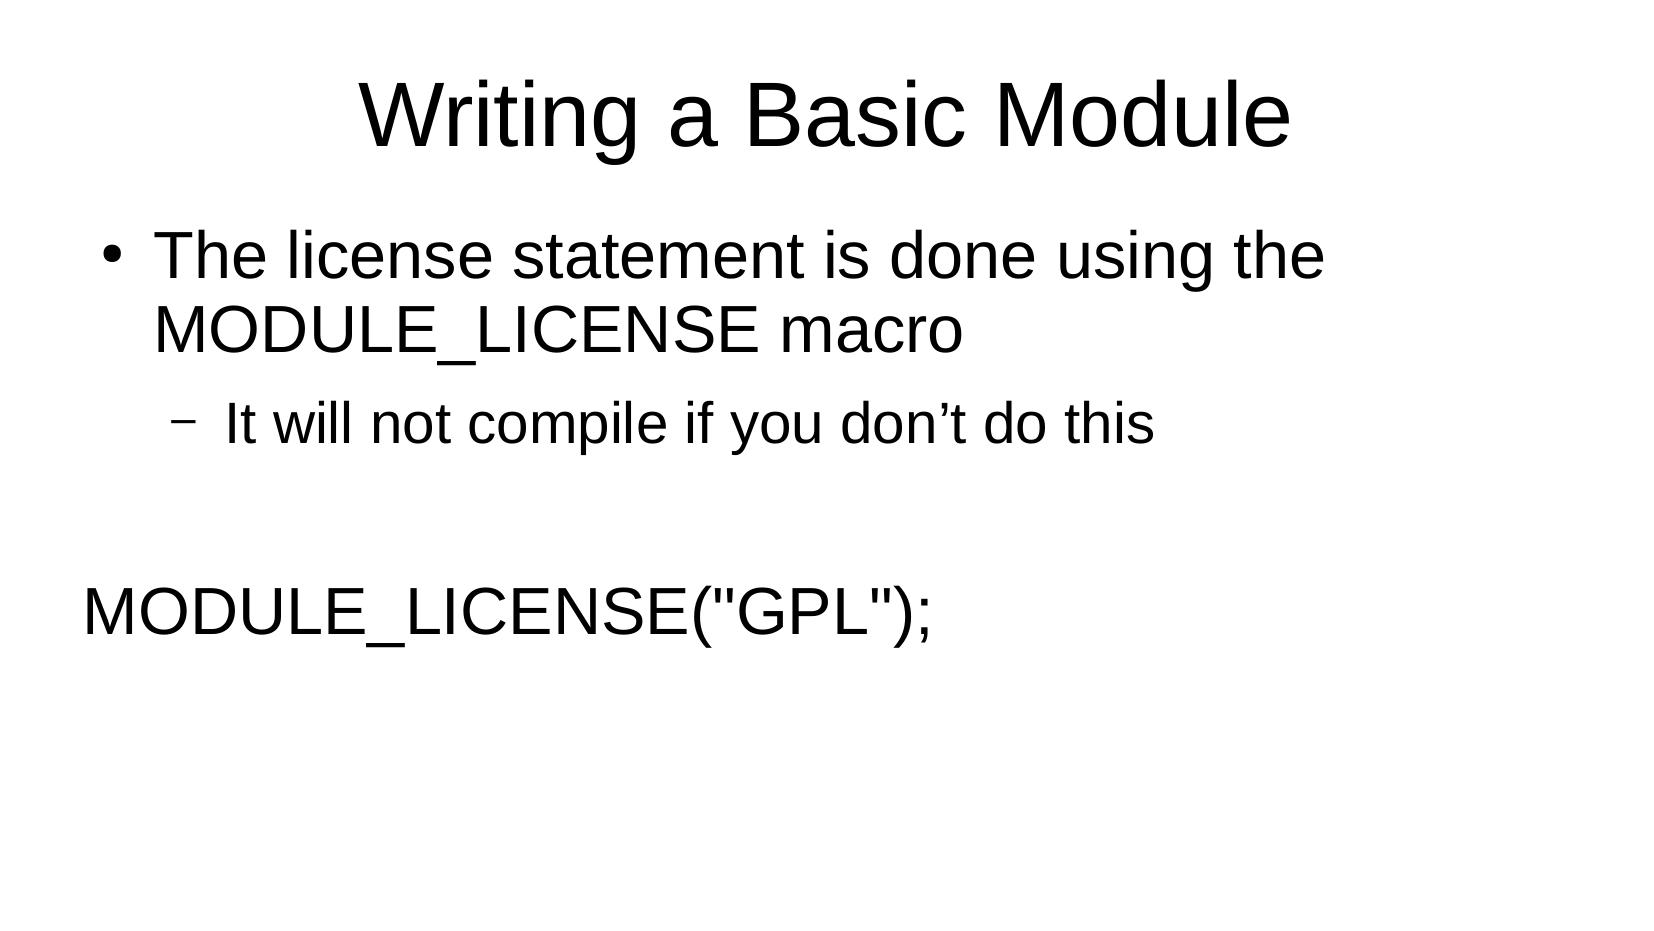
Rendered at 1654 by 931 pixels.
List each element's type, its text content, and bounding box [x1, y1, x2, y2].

list The license statement is done using the MODULE_LICENSE macro It will not compile if you don’t do this MODULE_LICENSE("GPL"); [82, 217, 1571, 758]
title Writing a Basic Module [82, 37, 1571, 193]
